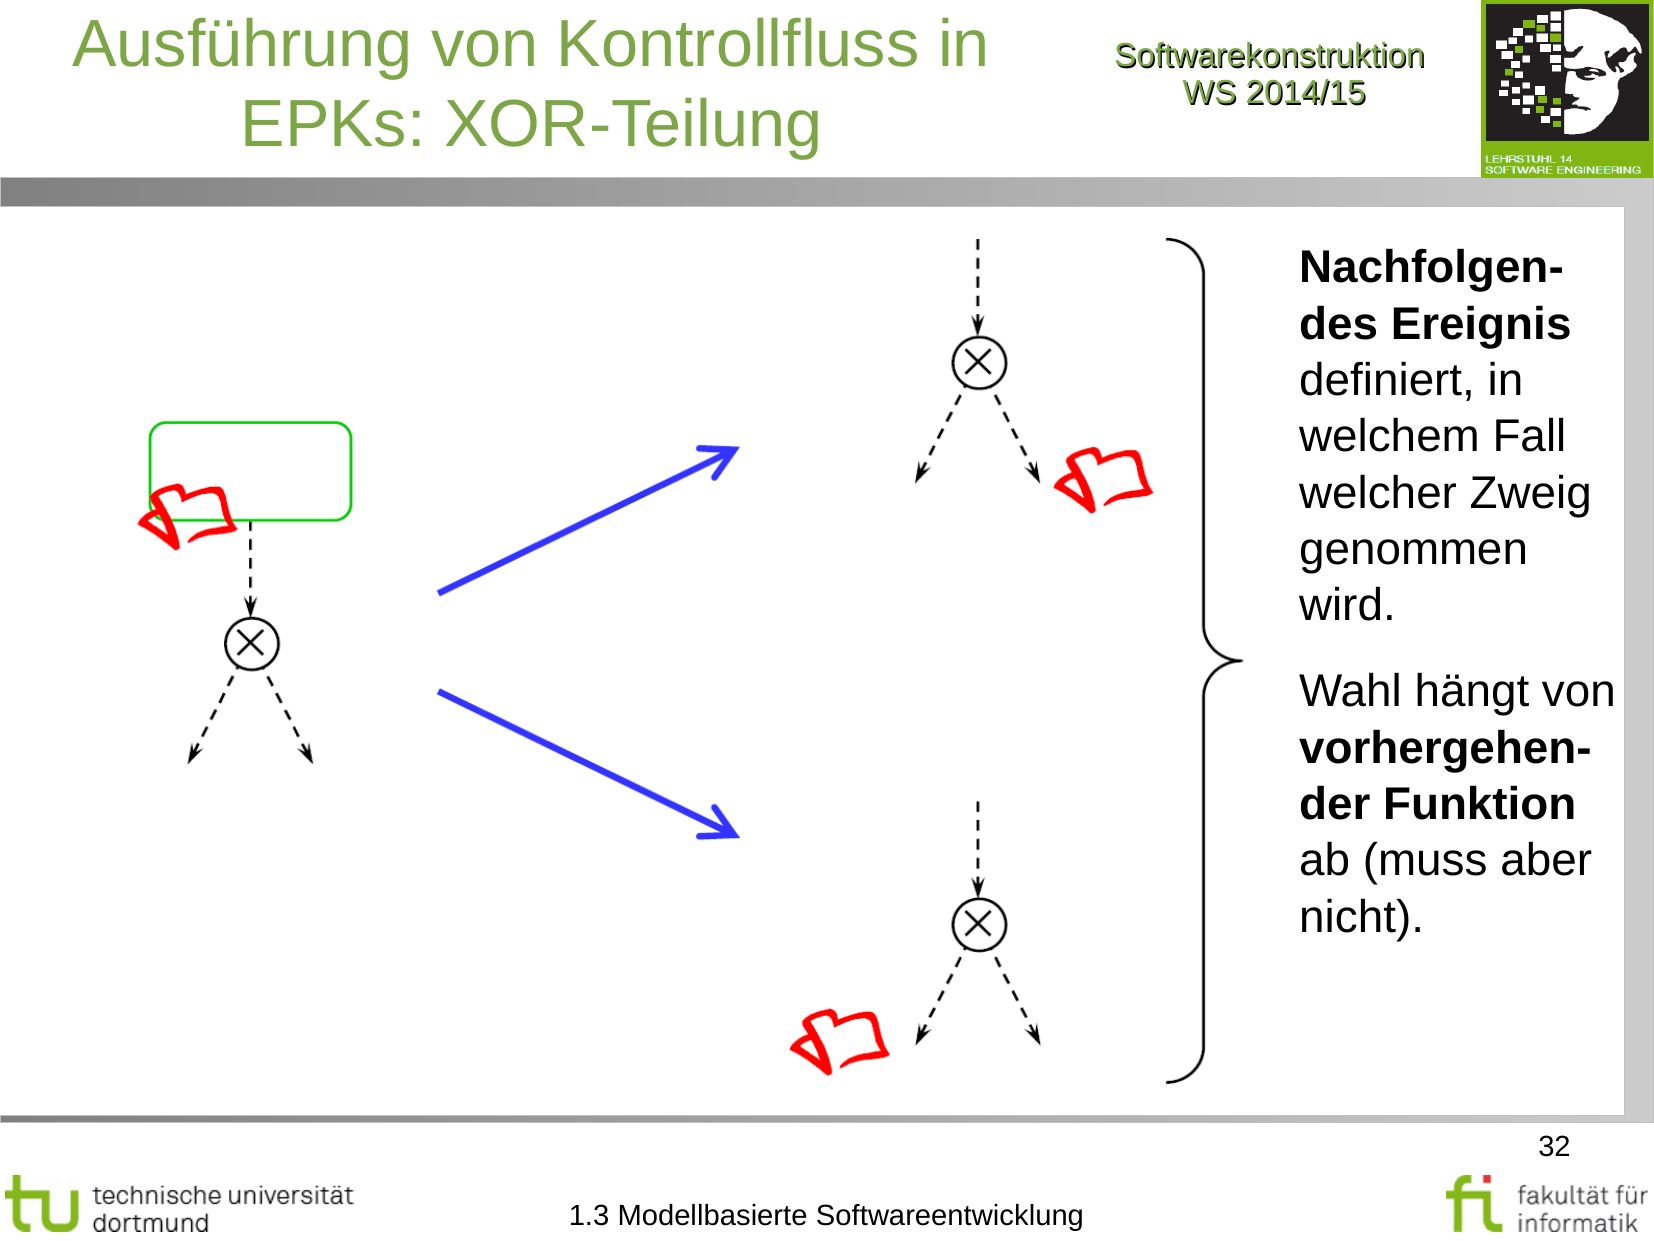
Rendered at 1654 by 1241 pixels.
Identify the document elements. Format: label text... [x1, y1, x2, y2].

picture [123, 236, 1257, 1089]
title Ausführung von Kontrollfluss in EPKs: XOR-Teilung [0, 0, 1064, 178]
list Nachfolgen- des Ereignis definiert, in welchem Fall welcher Zweig genommen wird. Wahl hängt von vorhergehen- der Funktion ab (muss aber nicht). [1299, 236, 1625, 1093]
picture [1446, 1175, 1648, 1232]
picture [5, 1175, 354, 1232]
picture [1481, 0, 1654, 178]
